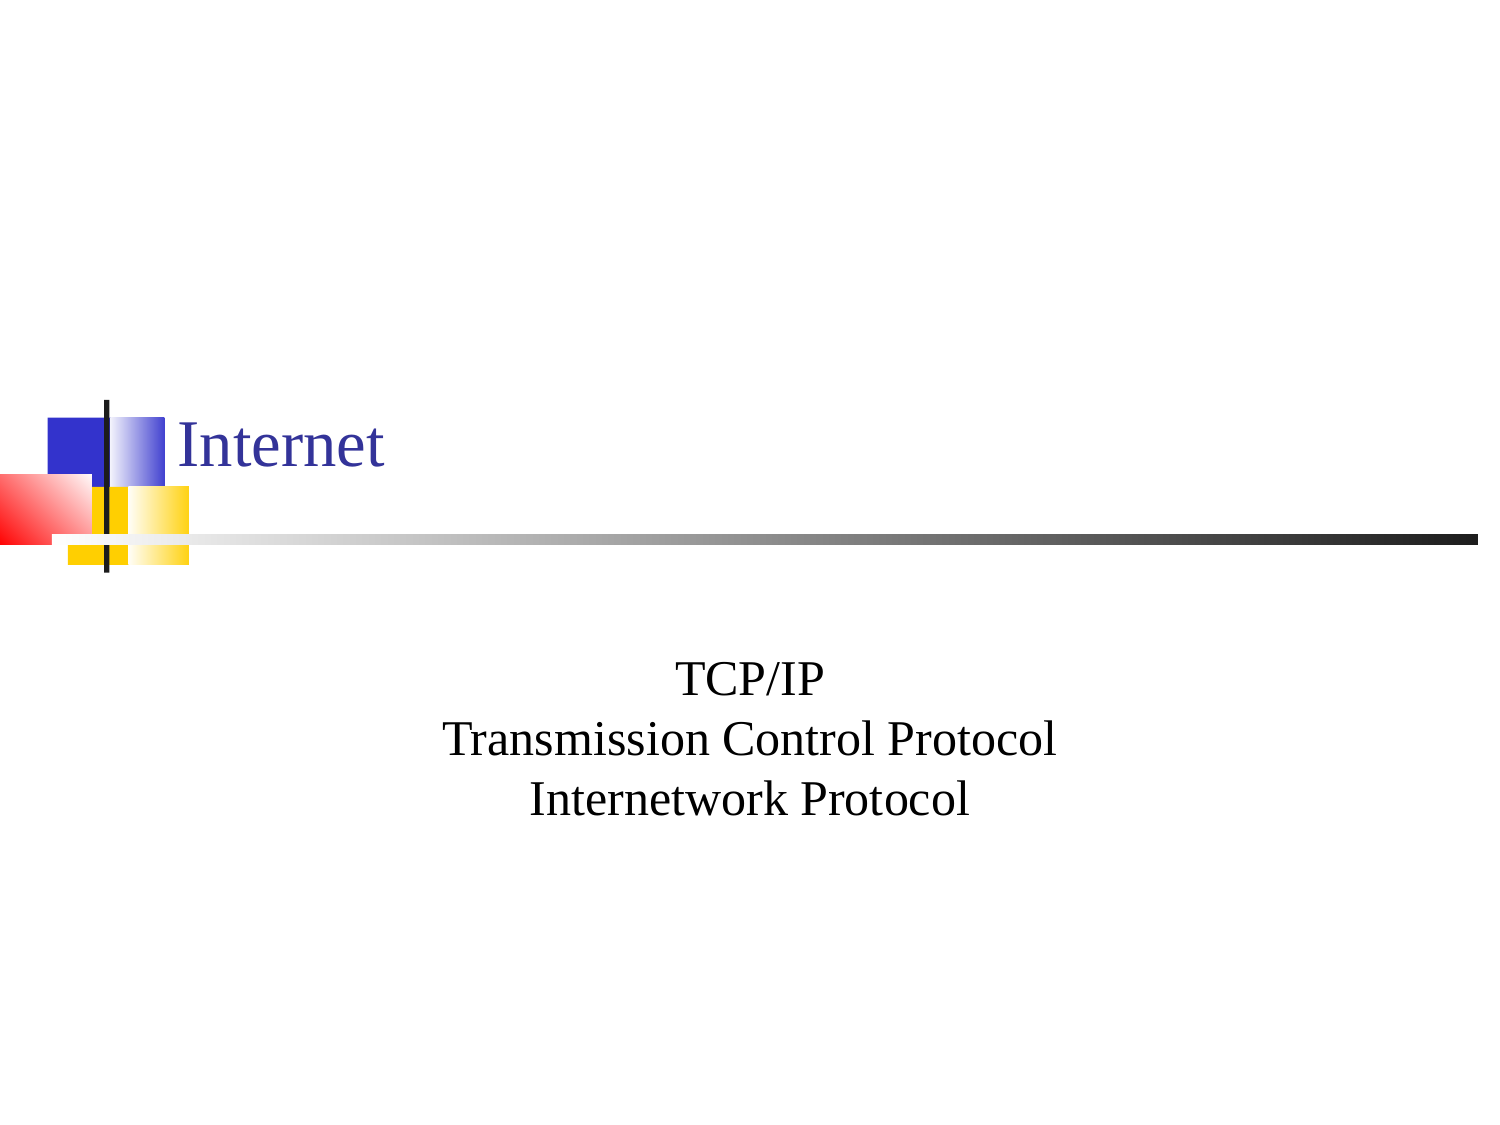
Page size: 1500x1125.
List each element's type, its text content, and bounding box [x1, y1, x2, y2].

text_box TCP/IP Transmission Control Protocol Internetwork Protocol [225, 637, 1276, 926]
title Internet [162, 299, 1438, 488]
